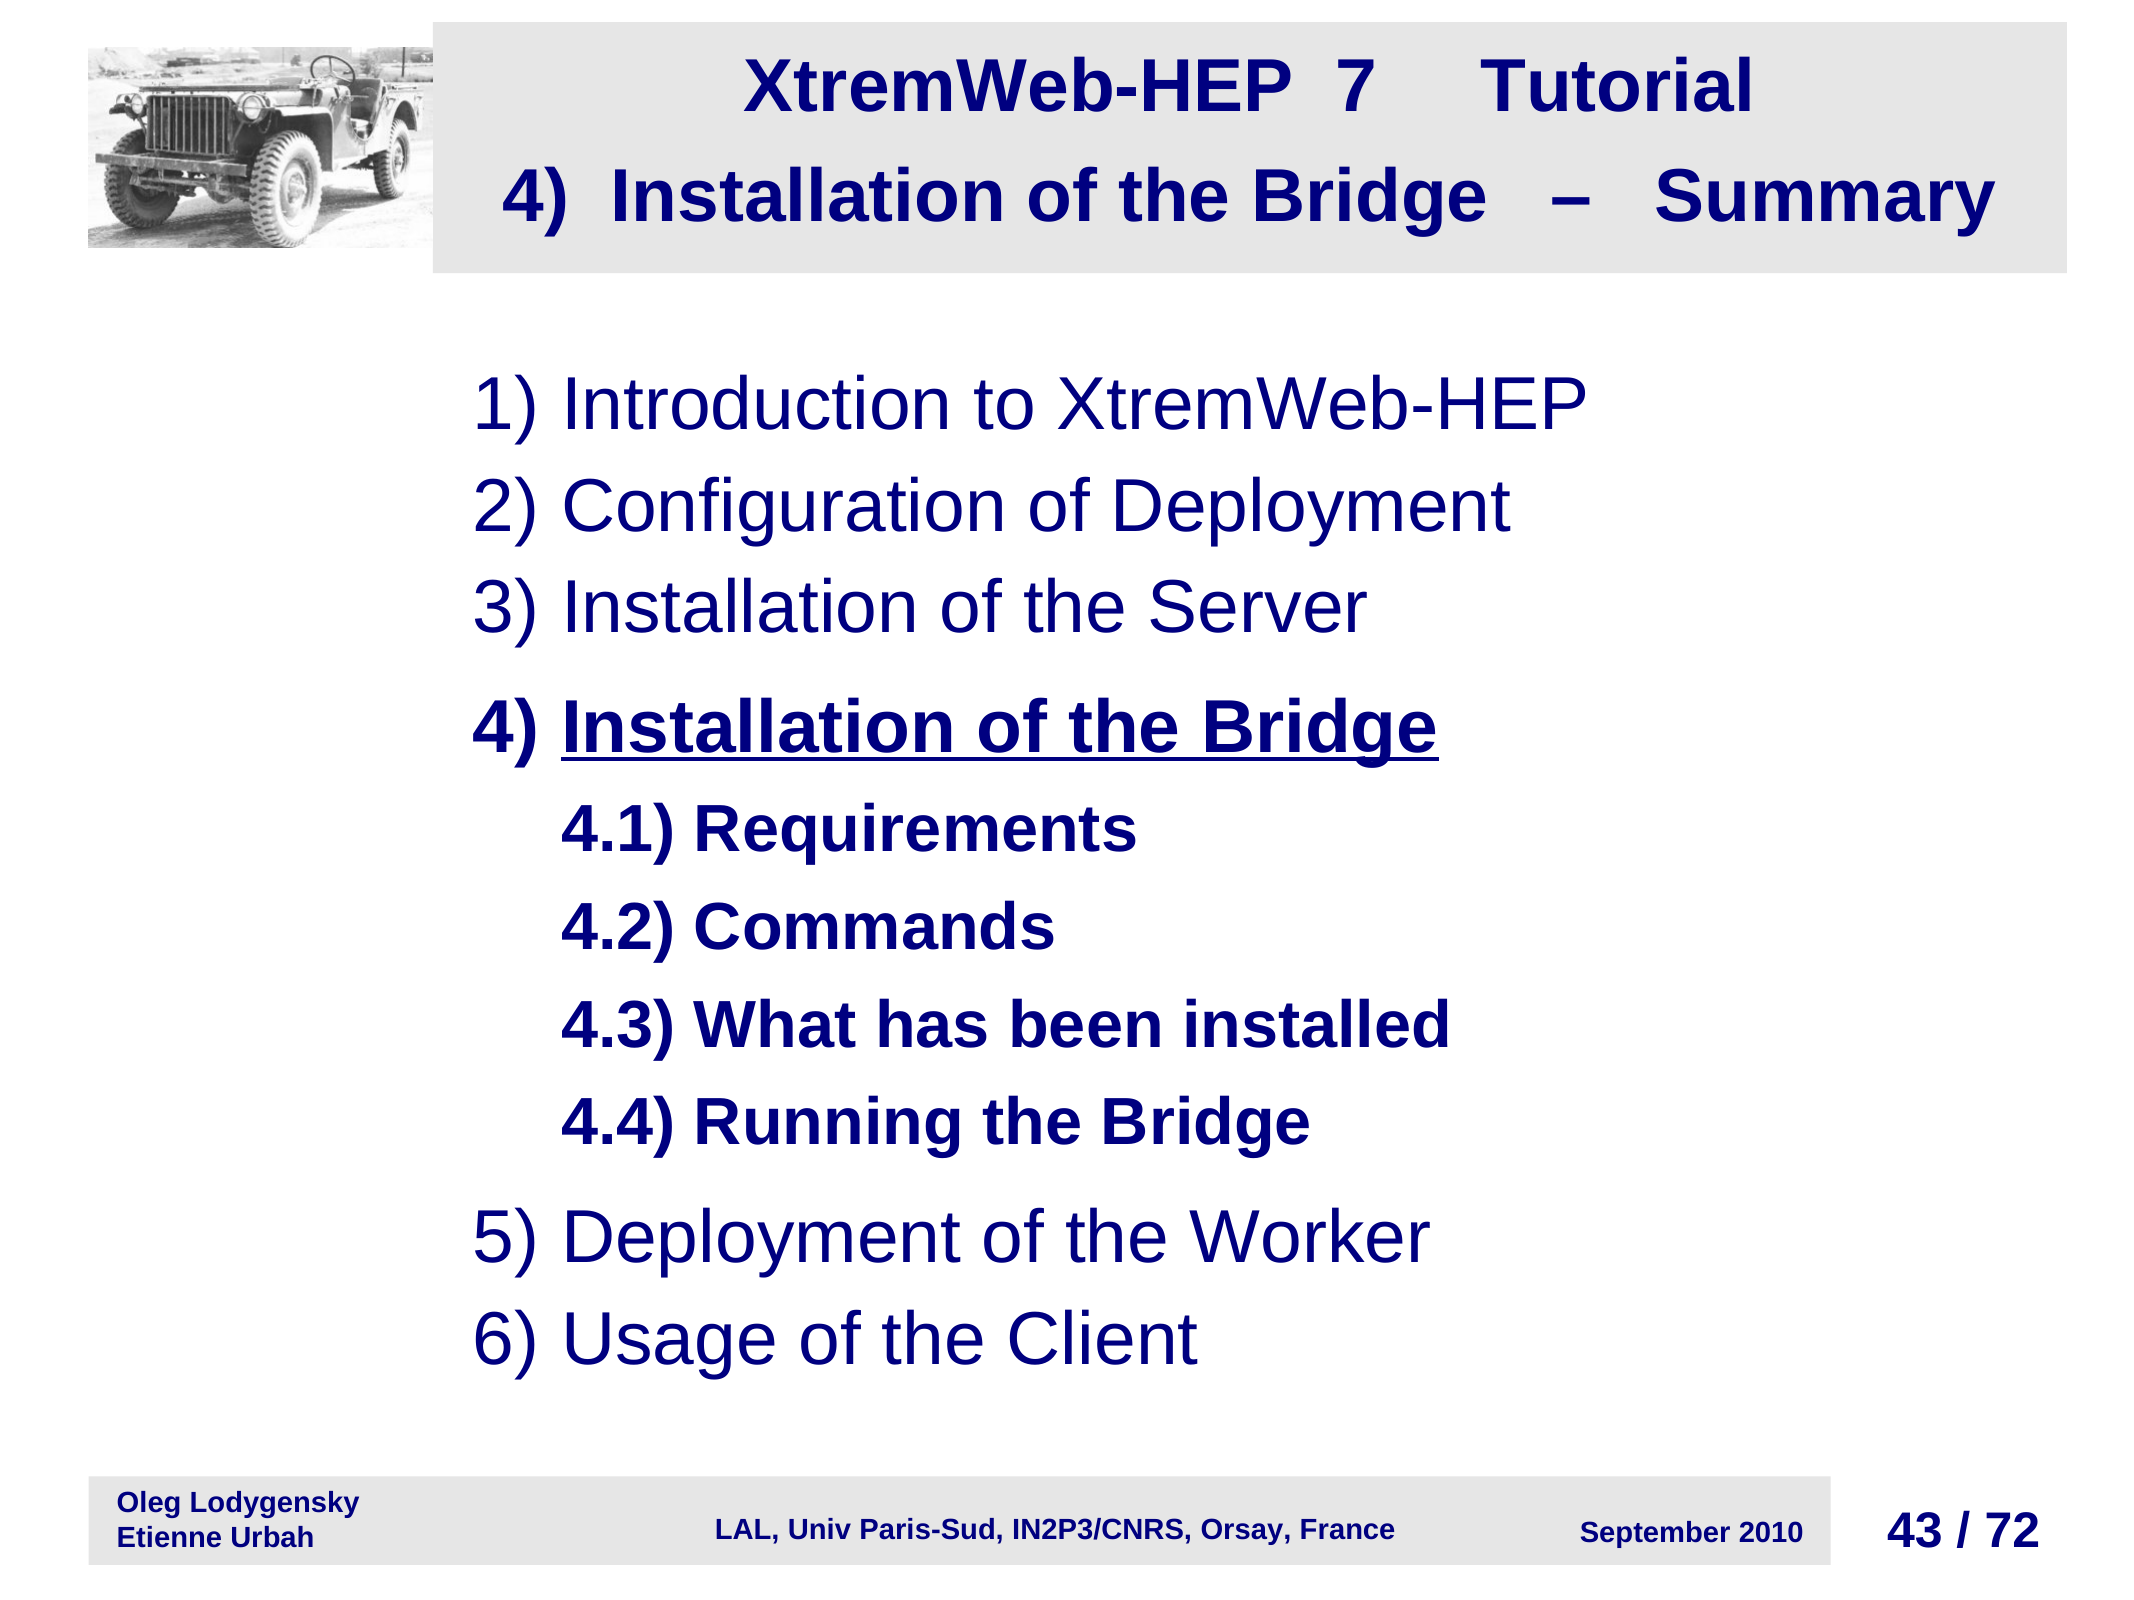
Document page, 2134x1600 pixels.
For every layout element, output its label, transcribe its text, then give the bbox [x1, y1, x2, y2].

picture [88, 47, 433, 248]
text_box Introduction to XtremWeb-HEP Configuration of Deployment Installation of the Server Installation of the Bridge Requirements Commands What has been installed Running the Bridge Deployment of the Worker Usage of the Client [472, 354, 1949, 1428]
title 4) Installation of the Bridge – Summary [442, 118, 2067, 266]
